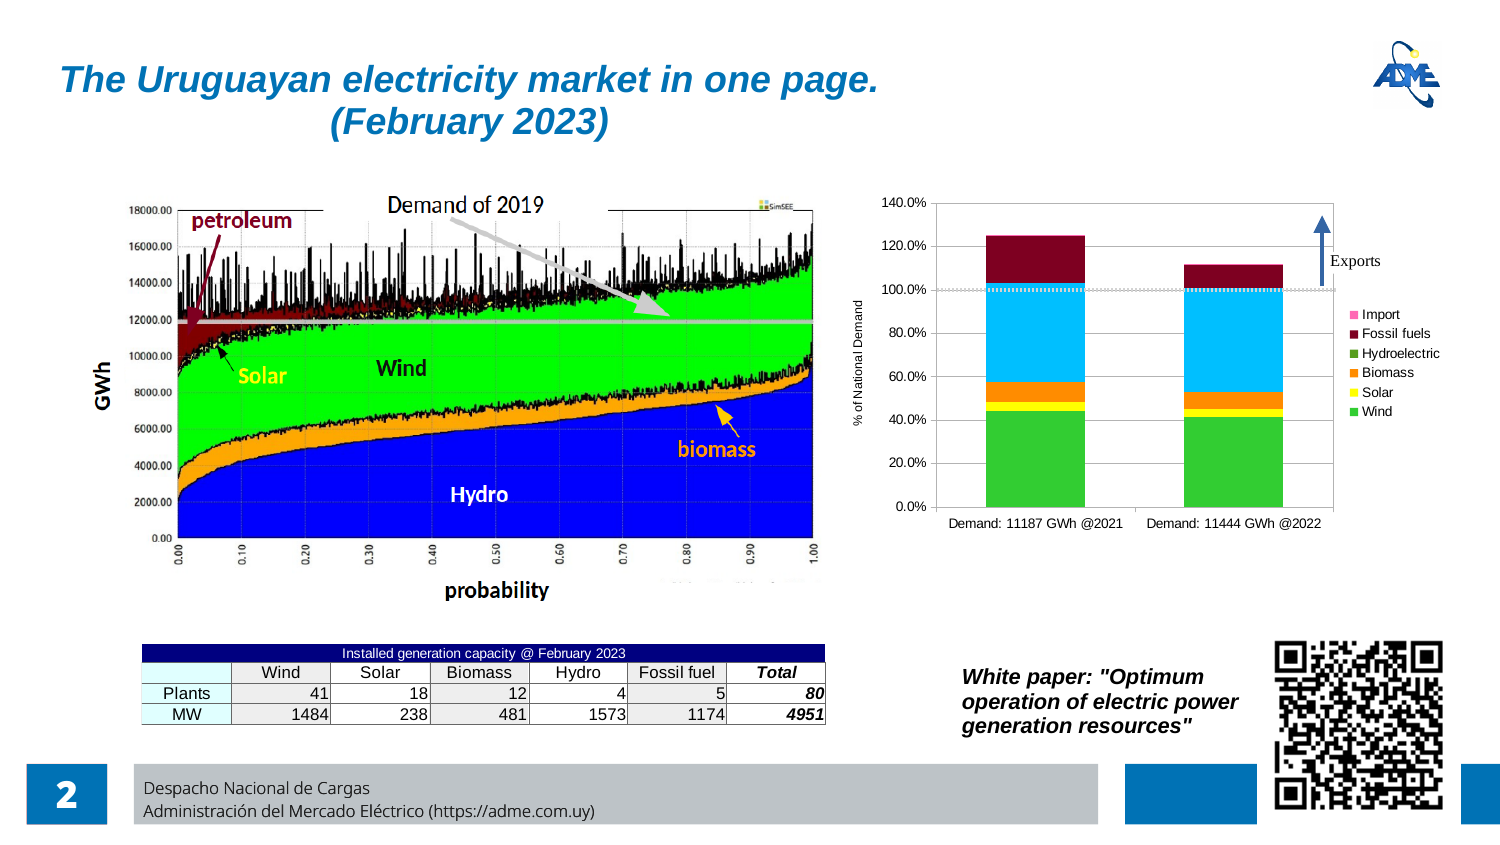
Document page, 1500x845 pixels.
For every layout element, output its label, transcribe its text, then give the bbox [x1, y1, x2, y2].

picture [141, 644, 828, 726]
text_box White paper: "Optimum operation of electric power generation resources" [947, 657, 1257, 757]
text_box Despacho Nacional de Cargas Administración del Mercado Eléctrico (https://adme.com.uy) [143, 776, 1001, 827]
picture [1373, 41, 1442, 109]
picture [1257, 623, 1461, 828]
picture [829, 188, 1454, 539]
title The Uruguayan electricity market in one page. (February 2023) [59, 41, 910, 143]
picture [82, 184, 822, 606]
